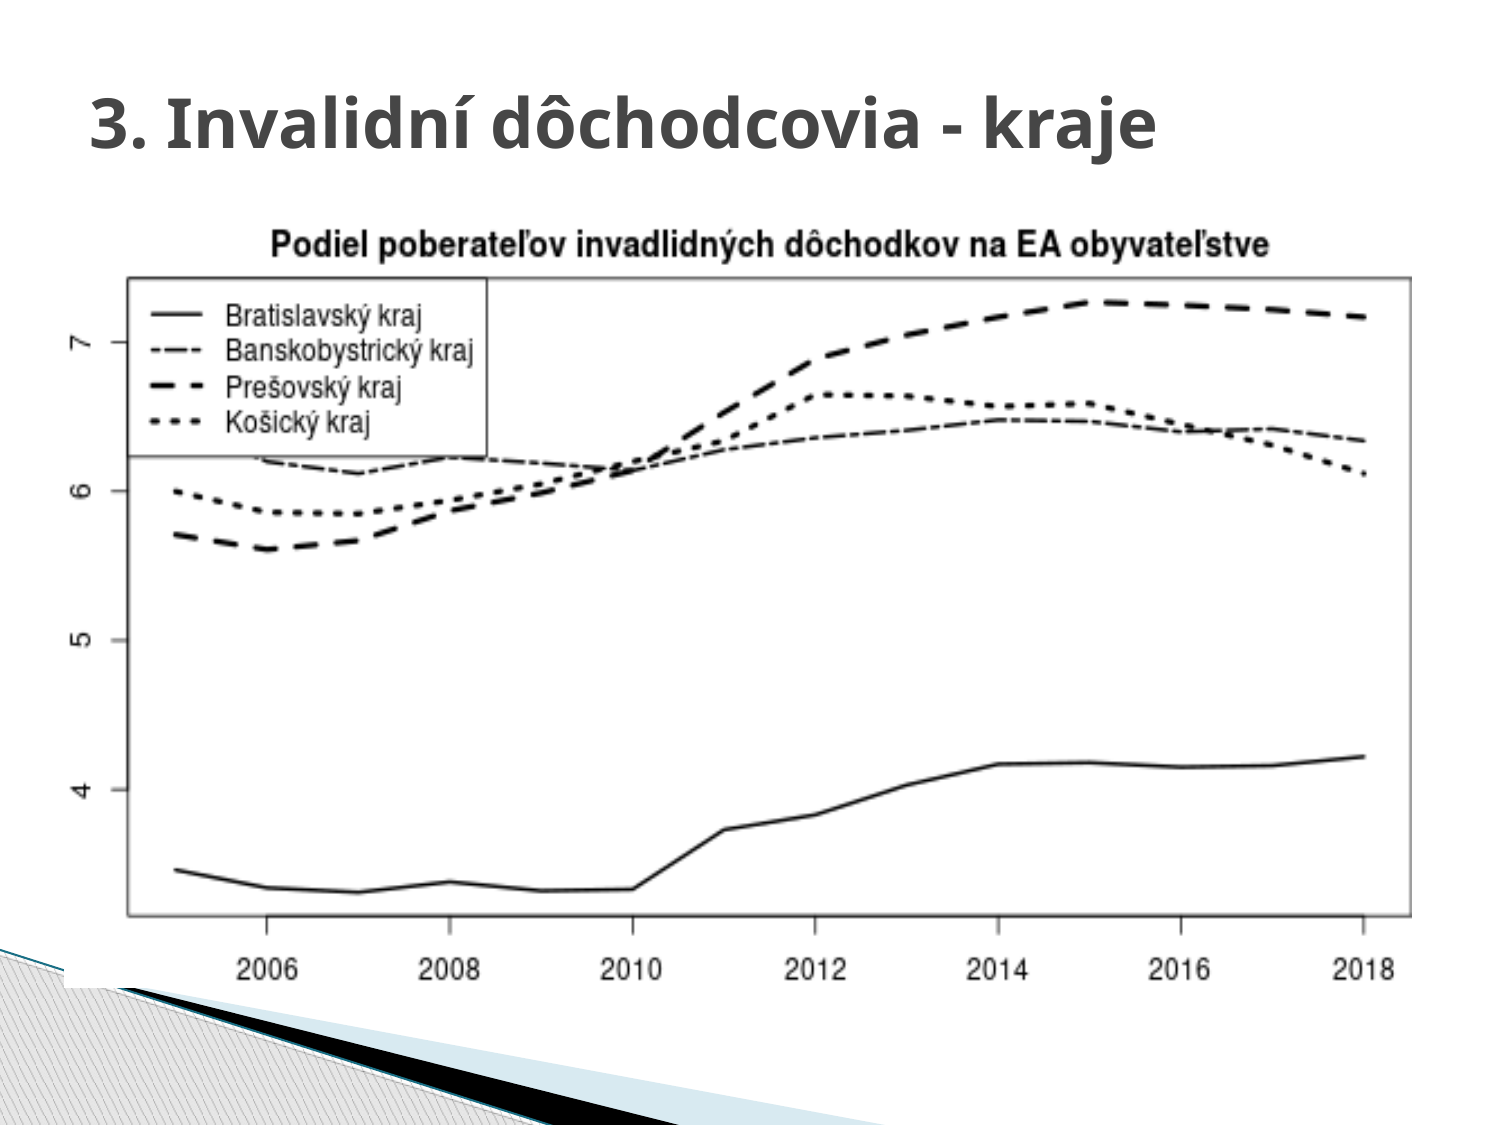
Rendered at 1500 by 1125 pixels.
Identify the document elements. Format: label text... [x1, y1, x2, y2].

picture [64, 208, 1412, 988]
title 3. Invalidní dôchodcovia - kraje [75, 45, 1425, 197]
